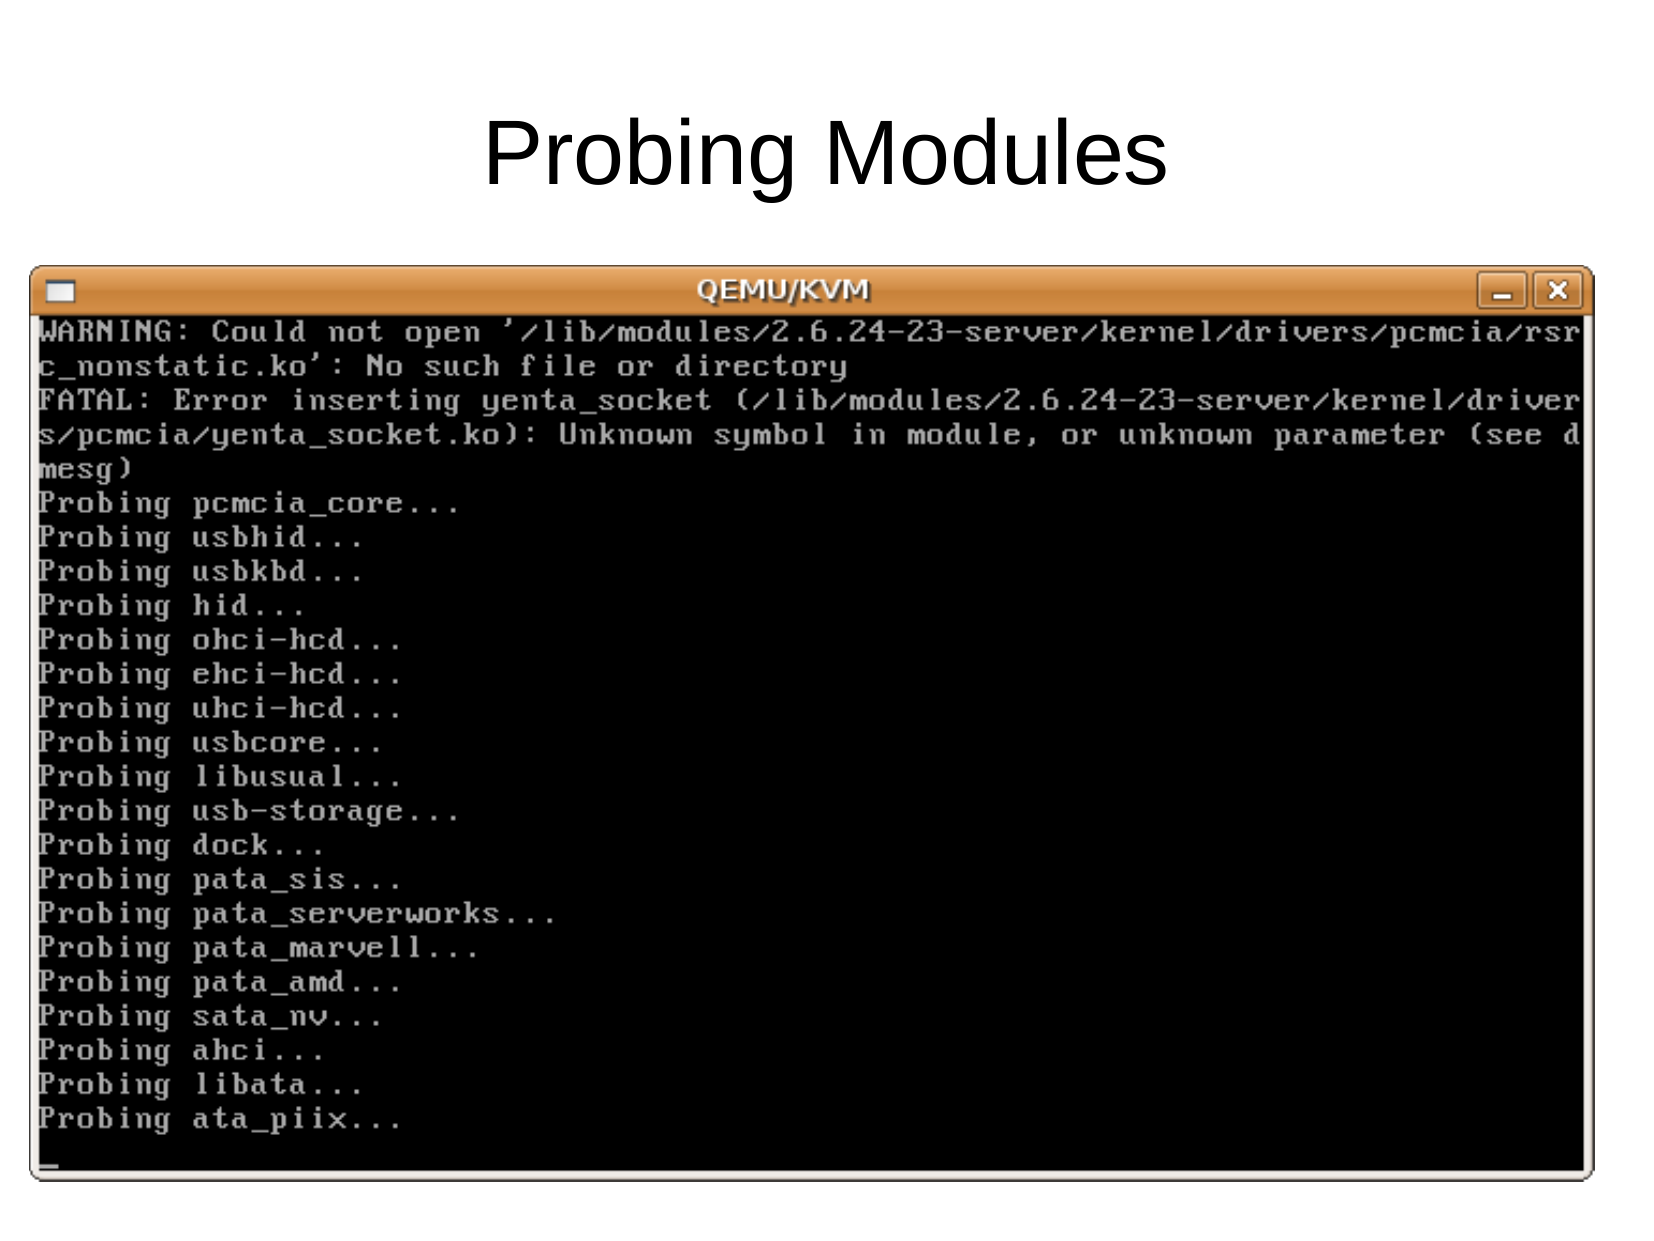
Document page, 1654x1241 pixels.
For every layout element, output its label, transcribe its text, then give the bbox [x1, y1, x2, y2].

picture [29, 265, 1595, 1182]
title Probing Modules [82, 56, 1571, 250]
